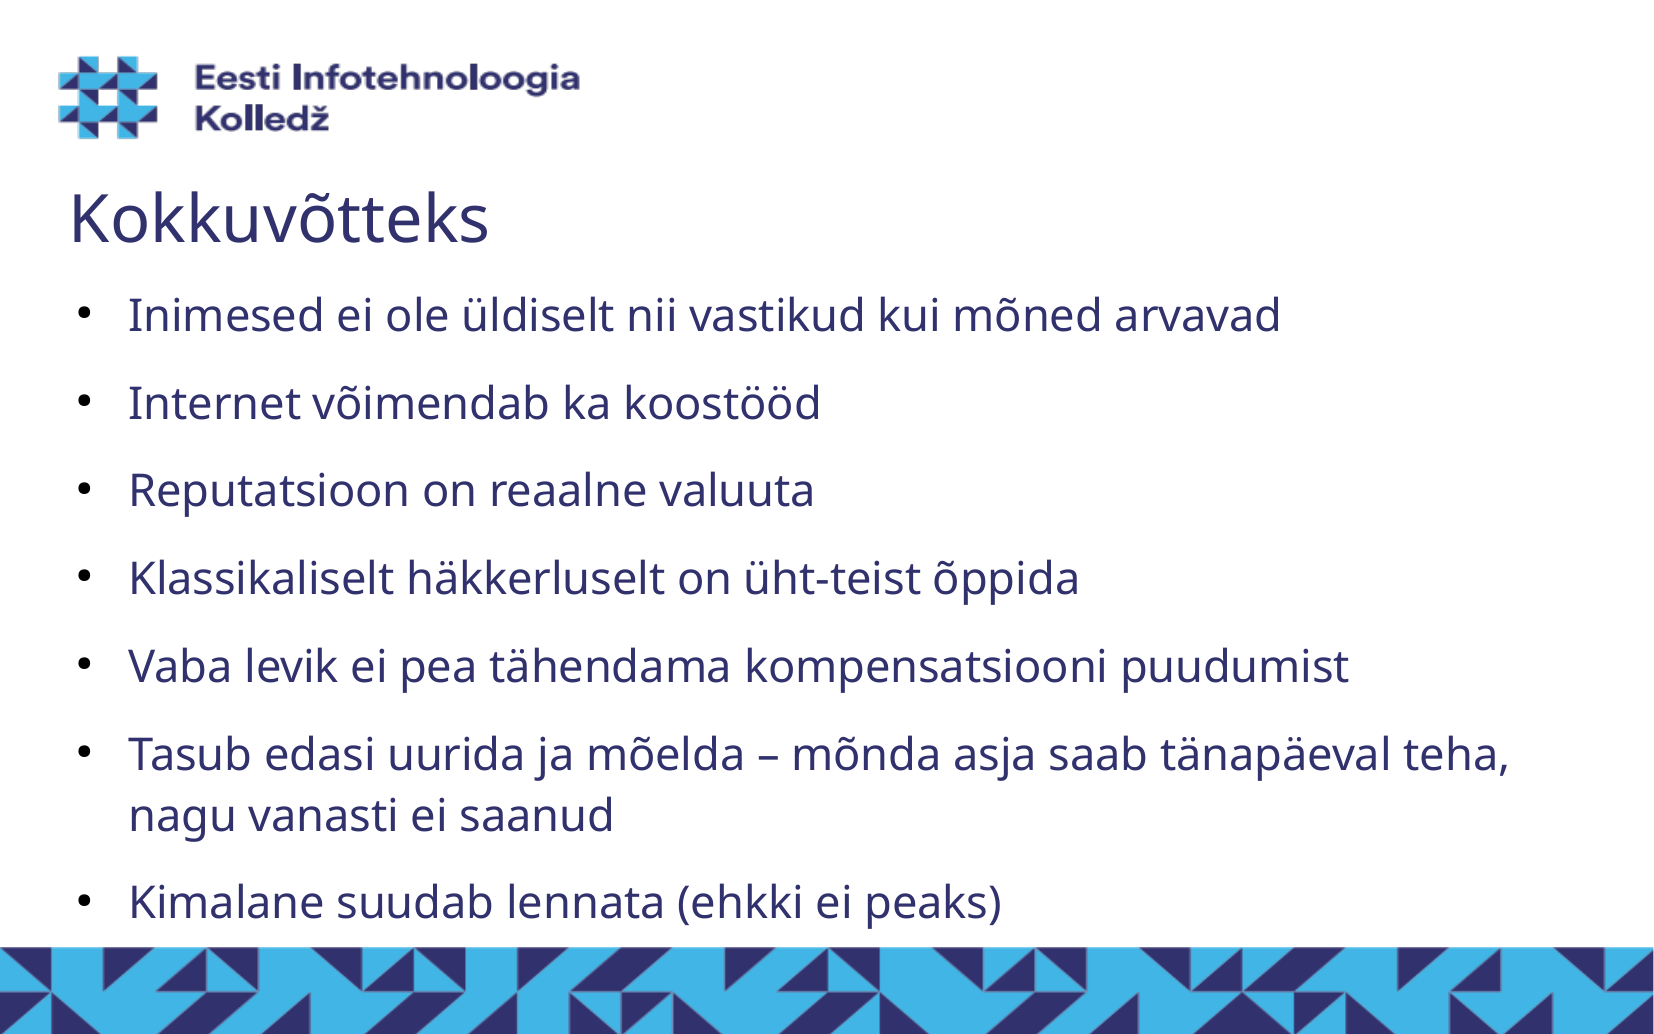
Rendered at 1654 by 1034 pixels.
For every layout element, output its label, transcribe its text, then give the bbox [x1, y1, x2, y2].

title Kokkuvõtteks [68, 147, 1536, 283]
list Inimesed ei ole üldiselt nii vastikud kui mõned arvavad Internet võimendab ka koostööd Reputatsioon on reaalne valuuta Klassikaliselt häkkerluselt on üht-teist õppida Vaba levik ei pea tähendama kompensatsiooni puudumist Tasub edasi uurida ja mõelda – mõnda asja saab tänapäeval teha, nagu vanasti ei saanud Kimalane suudab lennata (ehkki ei peaks) [59, 283, 1595, 936]
